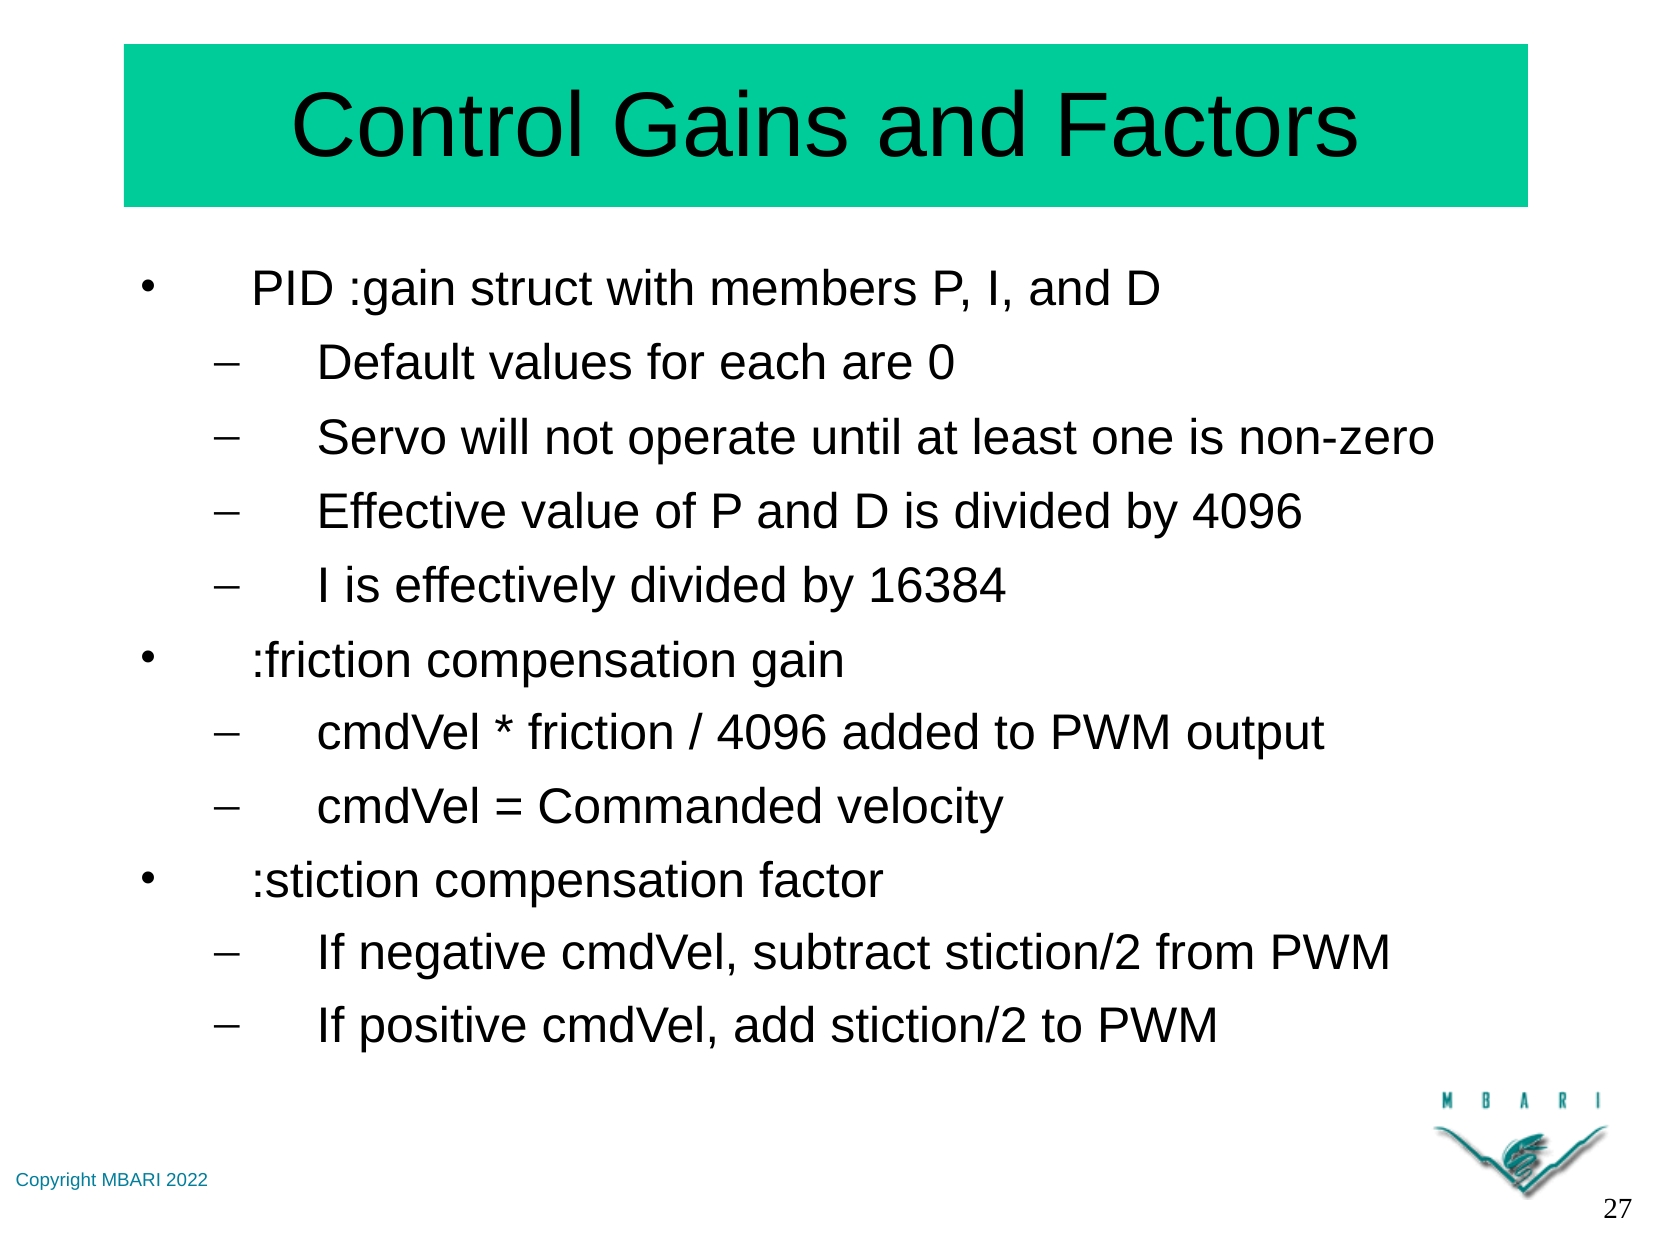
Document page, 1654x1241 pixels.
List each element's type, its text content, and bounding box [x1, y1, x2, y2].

title Control Gains and Factors [123, 44, 1528, 207]
list PID :gain struct with members P, I, and D Default values for each are 0 Servo will not operate until at least one is non-zero Effective value of P and D is divided by 4096 I is effectively divided by 16384 :friction compensation gain cmdVel * friction / 4096 added to PWM output cmdVel = Commanded velocity :stiction compensation factor If negative cmdVel, subtract stiction/2 from PWM If positive cmdVel, add stiction/2 to PWM [123, 247, 1528, 1158]
picture [1426, 1091, 1613, 1200]
